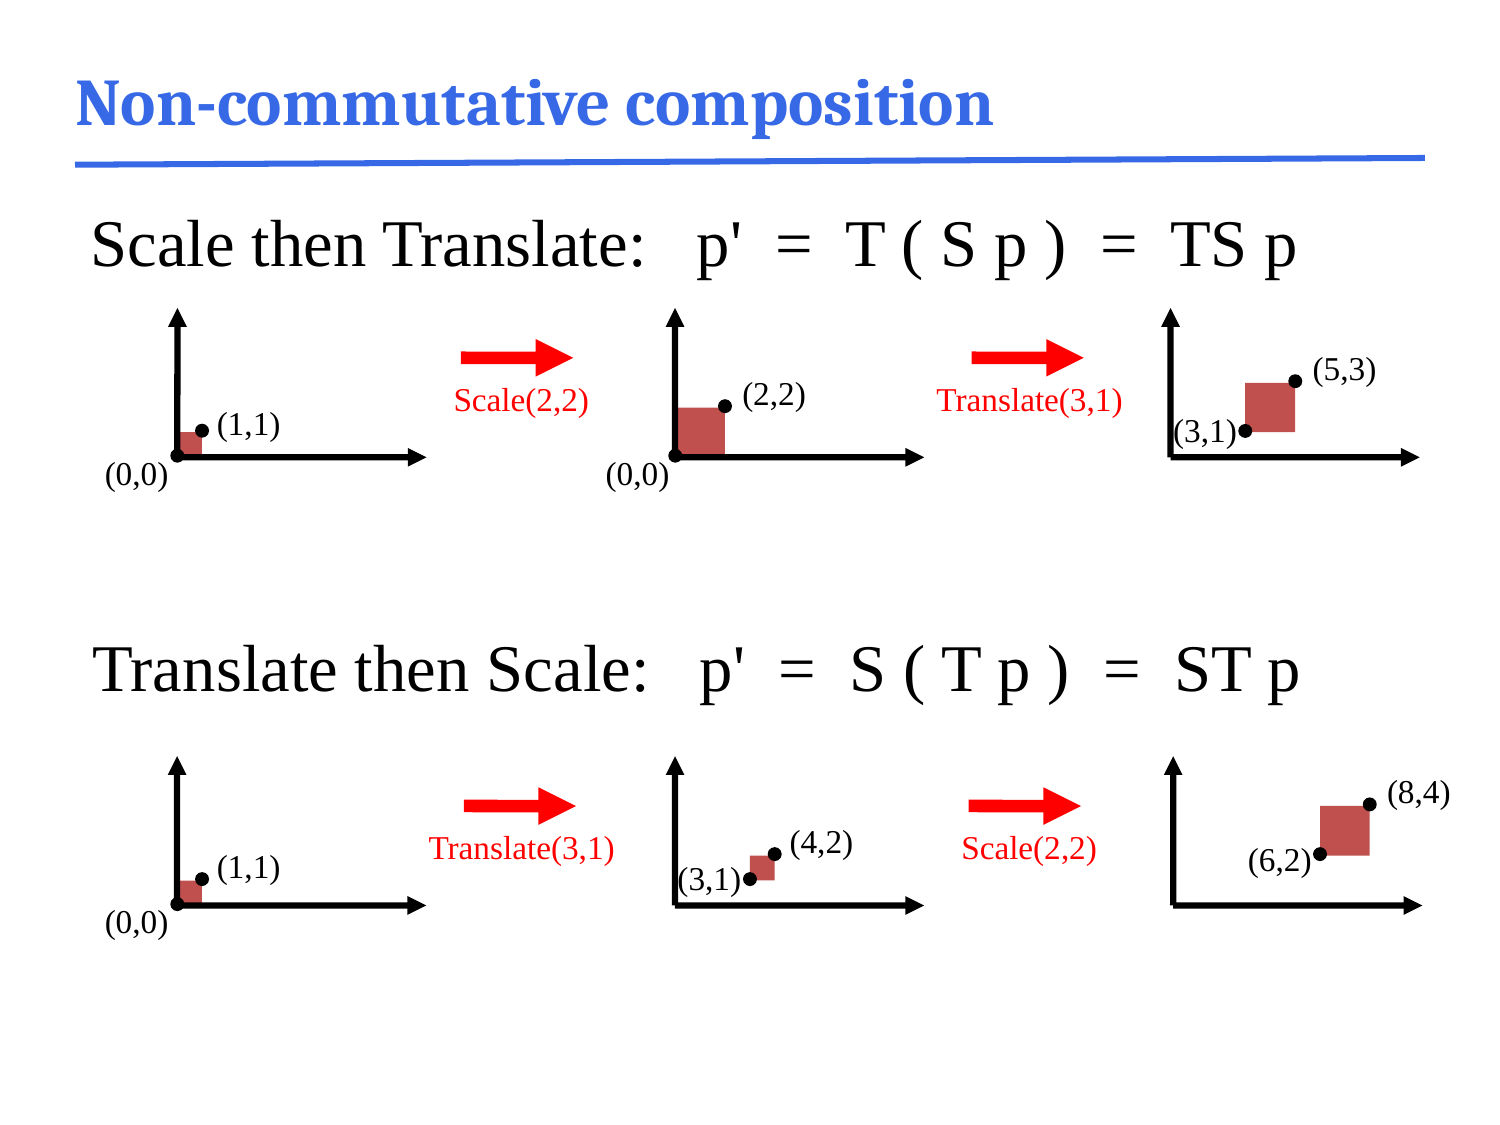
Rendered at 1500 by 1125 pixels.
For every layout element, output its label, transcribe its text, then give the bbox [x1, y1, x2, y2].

text_box (3,1) [662, 850, 671, 905]
title Non-commutative composition [75, 9, 1351, 198]
text_box (1,1) [202, 395, 299, 450]
text_box [181, 424, 202, 454]
text_box [1320, 798, 1372, 856]
text_box Translate(3,1) [413, 818, 648, 874]
text_box [679, 399, 727, 454]
text_box (6,2) [1233, 830, 1330, 886]
text_box [760, 848, 775, 881]
text_box Scale(2,2) [438, 370, 623, 426]
text_box Translate then Scale: p' = S ( T p ) = ST p [77, 617, 1318, 713]
text_box (3,1) [679, 850, 760, 902]
text_box (0,0) [590, 444, 688, 500]
text_box (8,4) [1372, 763, 1497, 818]
text_box Scale(2,2) [946, 818, 1131, 874]
text_box (1,1) [202, 837, 299, 893]
text_box (4,2) [774, 812, 872, 868]
text_box (3,1) [1158, 402, 1167, 457]
text_box Scale then Translate: p' = T ( S p ) = TS p [75, 198, 1315, 288]
text_box (2,2) [727, 364, 825, 420]
text_box (0,0) [90, 444, 187, 500]
text_box (0,0) [90, 893, 187, 948]
text_box (5,3) [1297, 339, 1395, 395]
text_box [1245, 375, 1297, 433]
text_box [181, 872, 202, 902]
text_box (3,1) [1174, 402, 1256, 454]
text_box Translate(3,1) [921, 370, 1156, 426]
